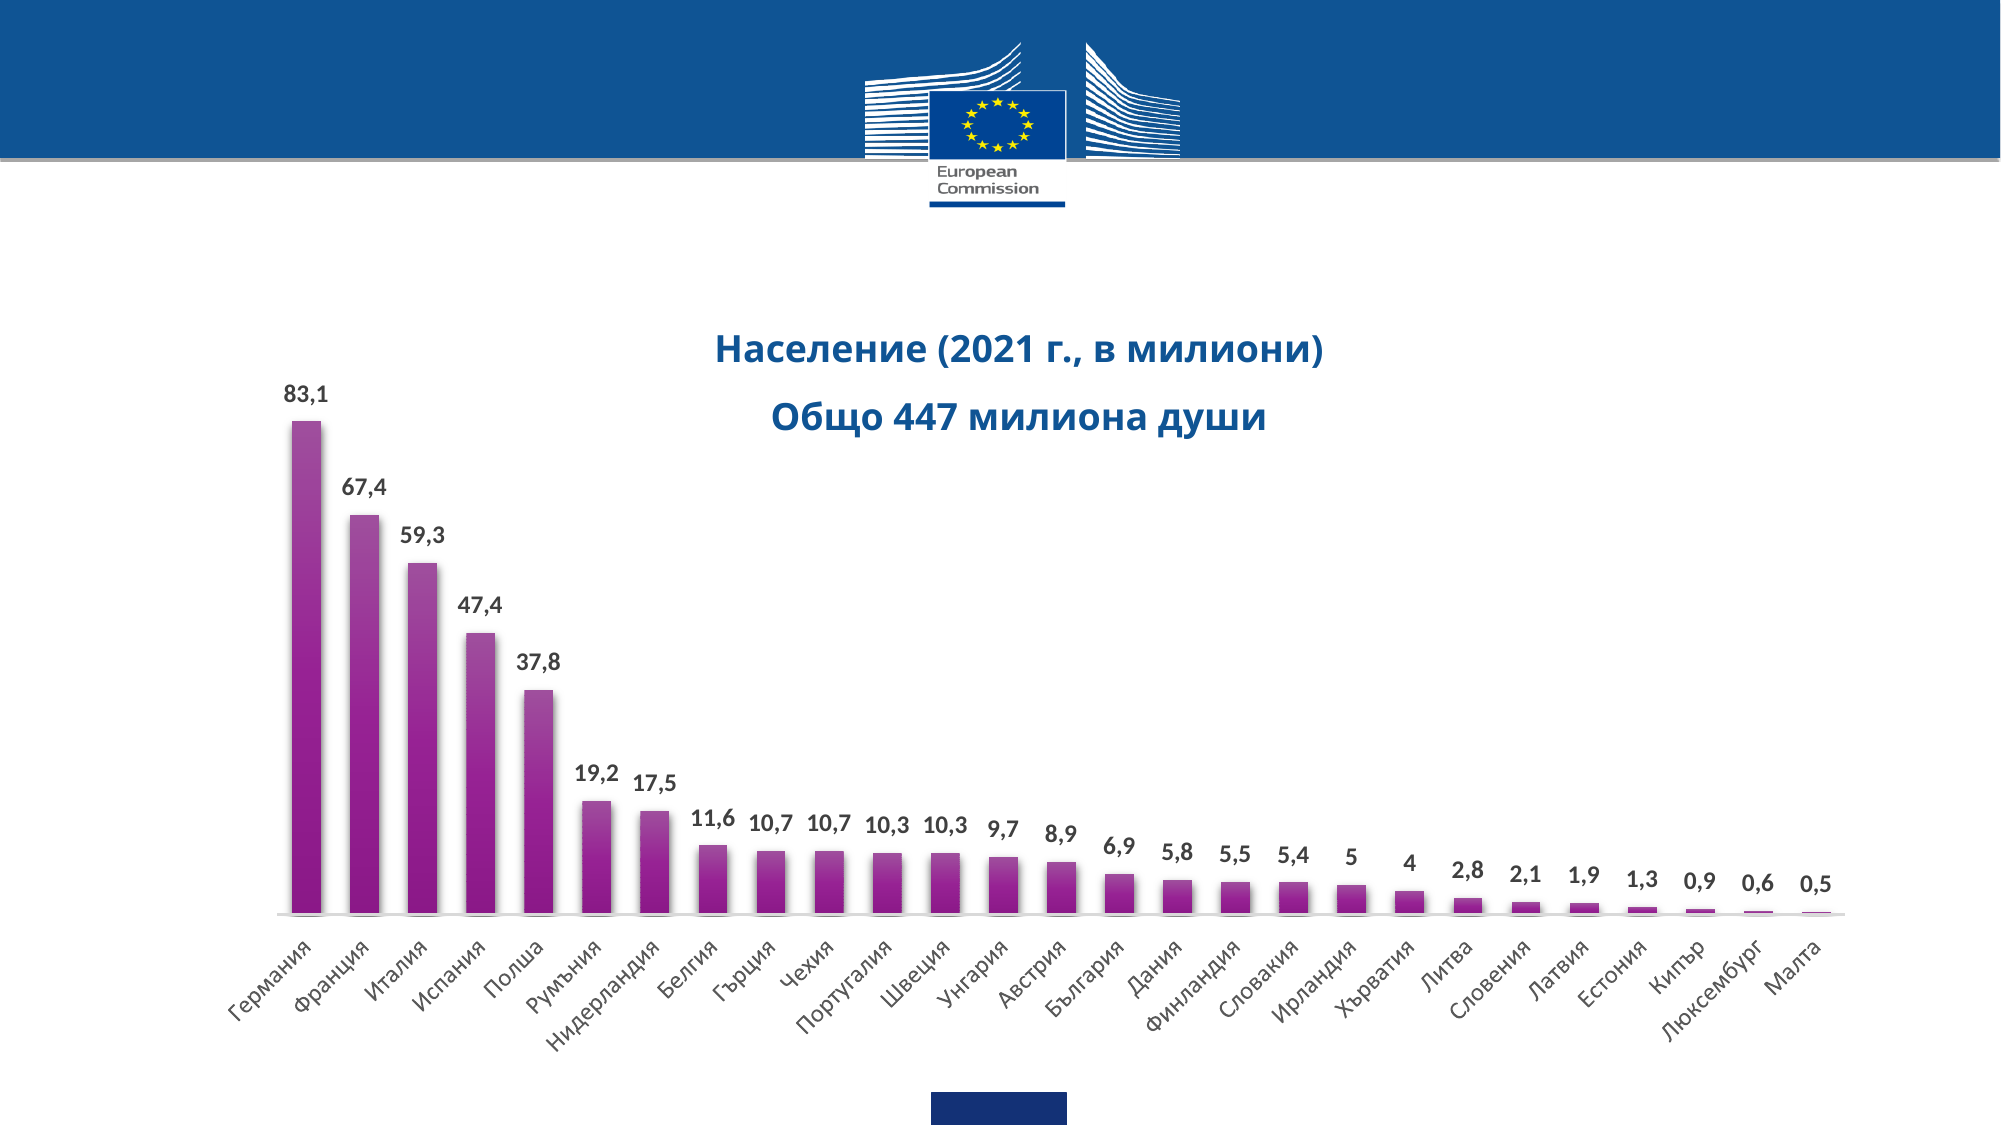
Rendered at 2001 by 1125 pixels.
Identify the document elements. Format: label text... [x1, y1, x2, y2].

picture [201, 213, 1877, 1077]
text_box Население (2021 г., в милиони) Общо 447 милиона души [314, 295, 1665, 371]
